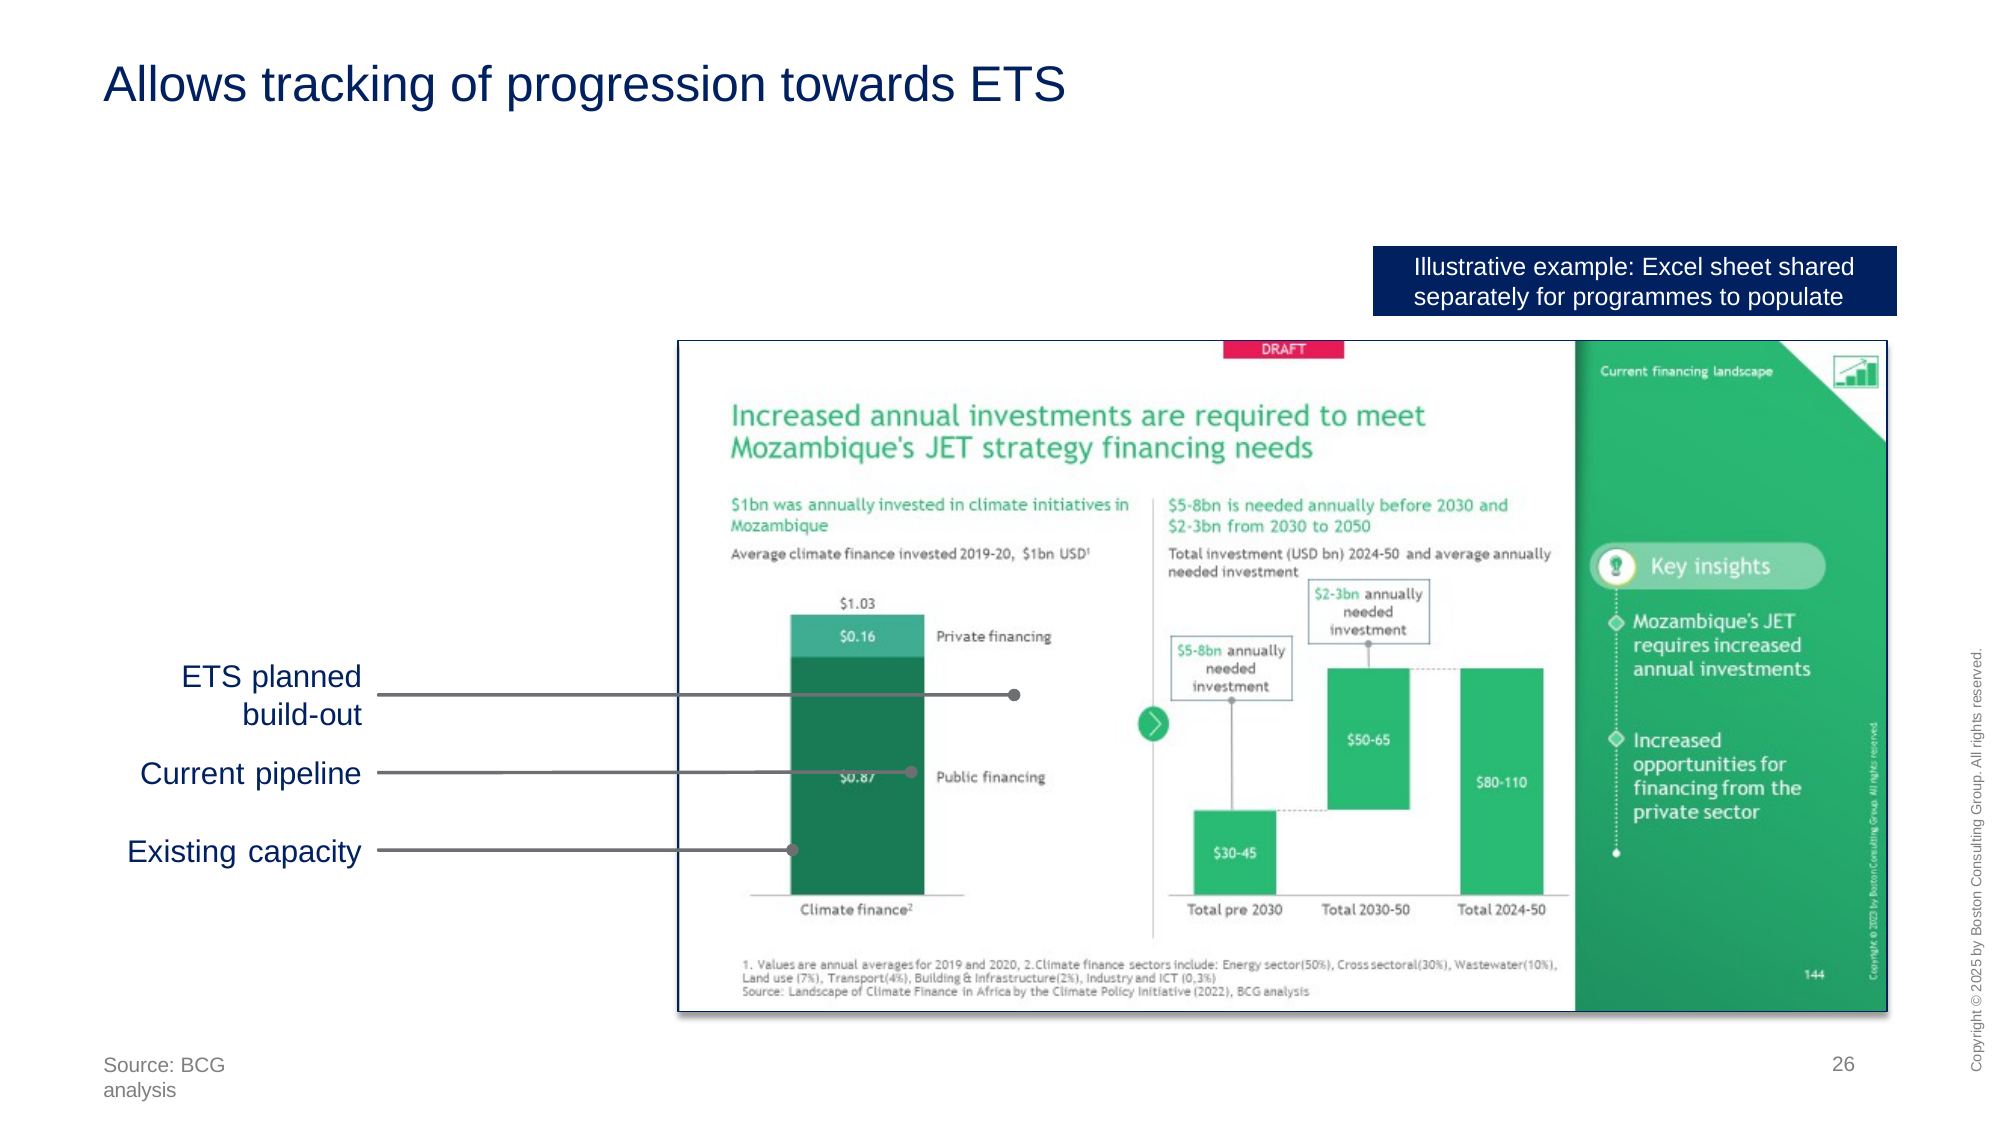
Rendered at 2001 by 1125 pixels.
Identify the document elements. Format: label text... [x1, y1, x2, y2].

text_box ETS planned build-out Current pipeline Existing capacity [103, 654, 363, 873]
text_box Illustrative example: Excel sheet shared separately for programmes to populate [1373, 246, 1897, 316]
text_box Source: BCG analysis [101, 1049, 299, 1103]
picture [669, 337, 1897, 1028]
text_box [377, 688, 1021, 702]
picture [669, 697, 677, 770]
text_box [377, 765, 918, 779]
picture [679, 341, 1886, 1011]
title Allows tracking of progression towards ETS [103, 55, 1897, 111]
picture [669, 775, 677, 848]
text_box [377, 843, 799, 857]
